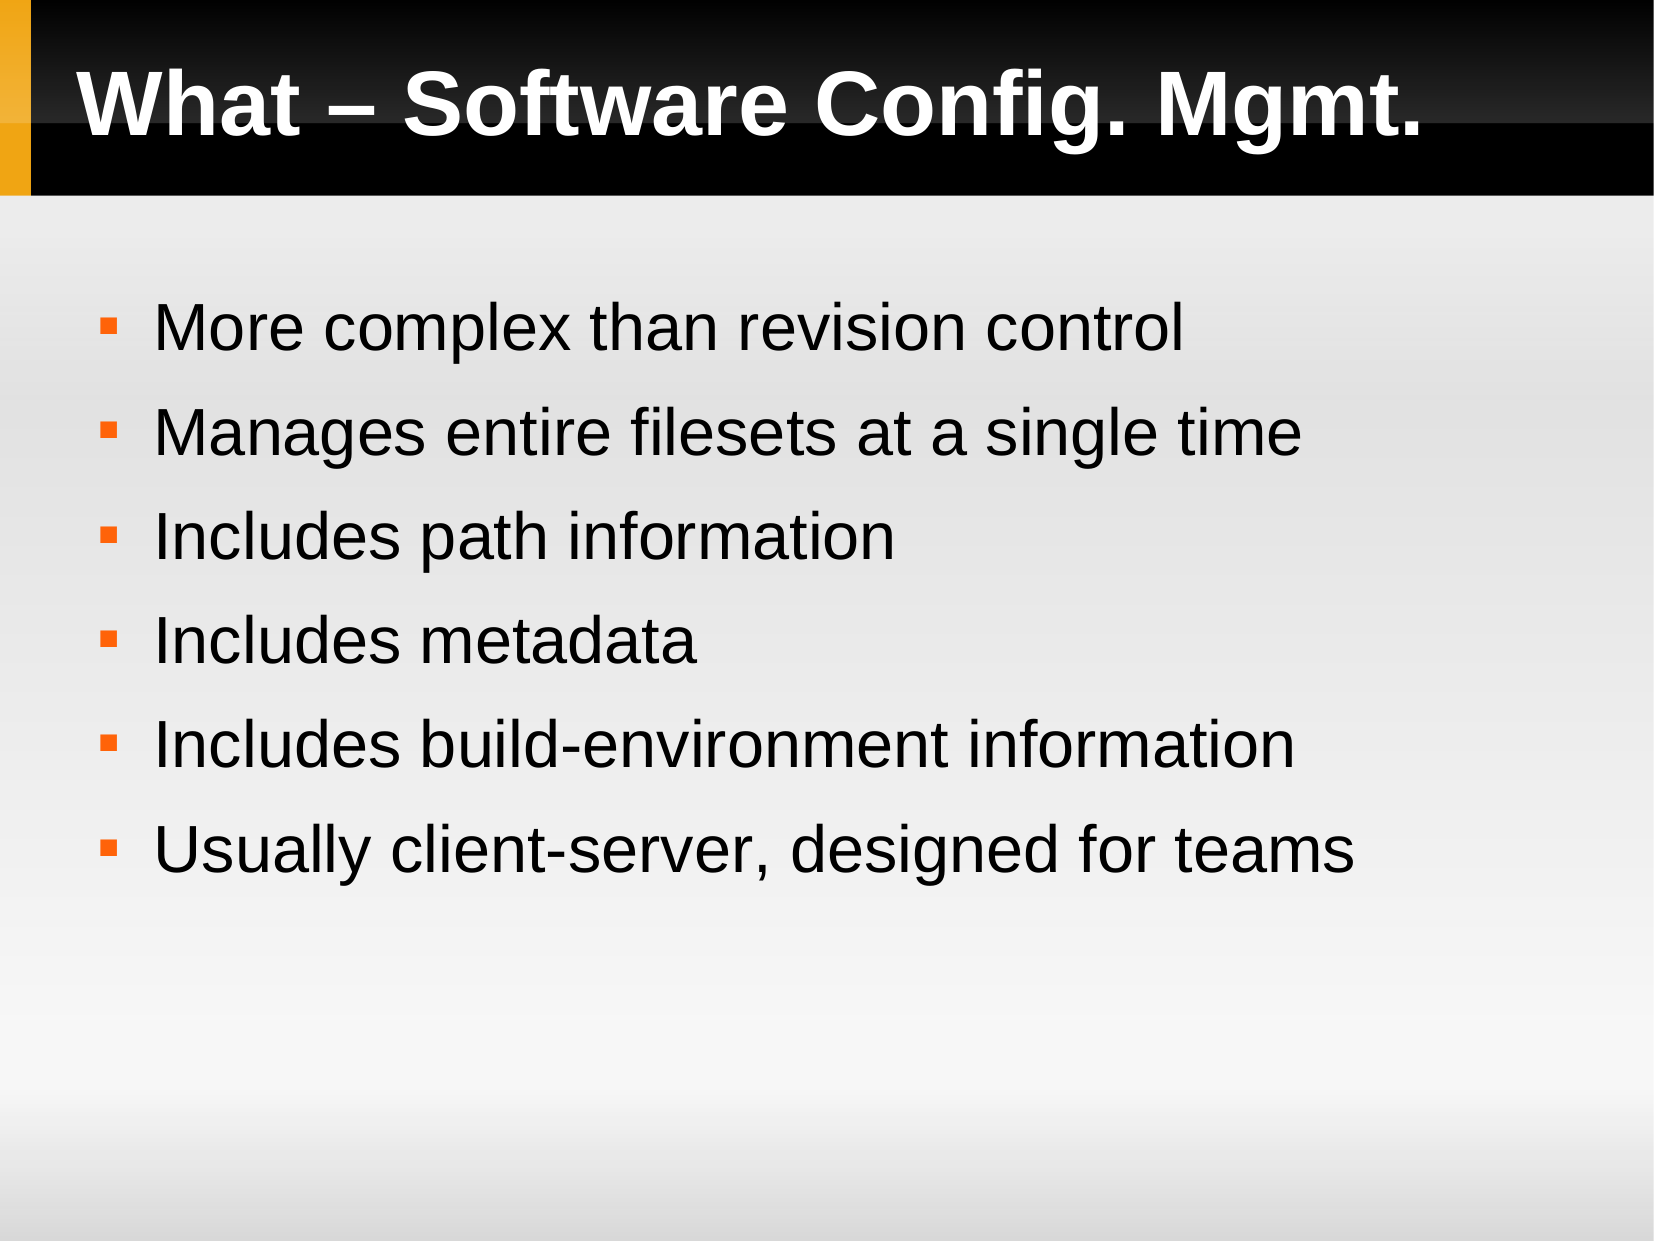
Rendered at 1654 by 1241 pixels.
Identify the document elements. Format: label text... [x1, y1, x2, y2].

list More complex than revision control Manages entire filesets at a single time Includes path information Includes metadata Includes build-environment information Usually client-server, designed for teams [82, 290, 1571, 1109]
title What – Software Config. Mgmt. [76, 0, 1565, 208]
picture [0, 0, 1654, 1241]
